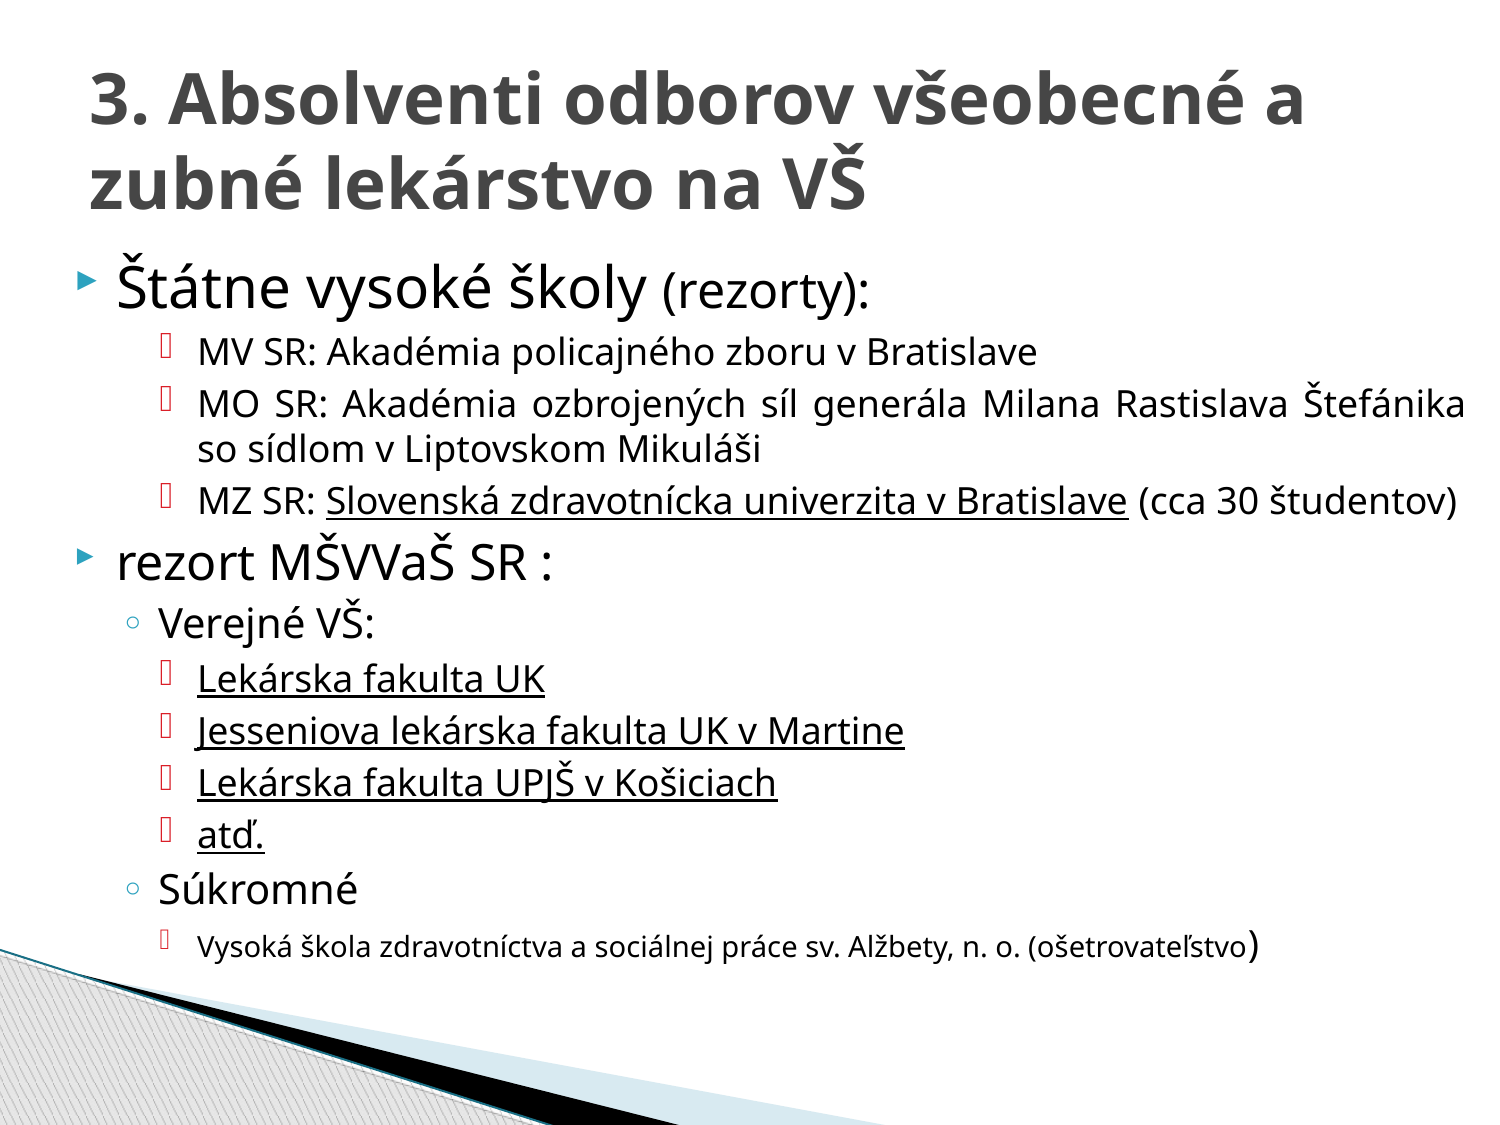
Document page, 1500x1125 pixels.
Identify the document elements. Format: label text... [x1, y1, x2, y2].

title 3. Absolventi odborov všeobecné a zubné lekárstvo na VŠ [75, 45, 1425, 233]
list Štátne vysoké školy (rezorty): MV SR: Akadémia policajného zboru v Bratislave MO SR: Akadémia ozbrojených síl generála Milana Rastislava Štefánika so sídlom v Liptovskom Mikuláši MZ SR: Slovenská zdravotnícka univerzita v Bratislave (cca 30 študentov) rezort MŠVVaŠ SR : Verejné VŠ: Lekárska fakulta UK Jesseniova lekárska fakulta UK v Martine Lekárska fakulta UPJŠ v Košiciach atď. Súkromné Vysoká škola zdravotníctva a sociálnej práce sv. Alžbety, n. o. (ošetrovateľstvo) [41, 243, 1483, 1047]
